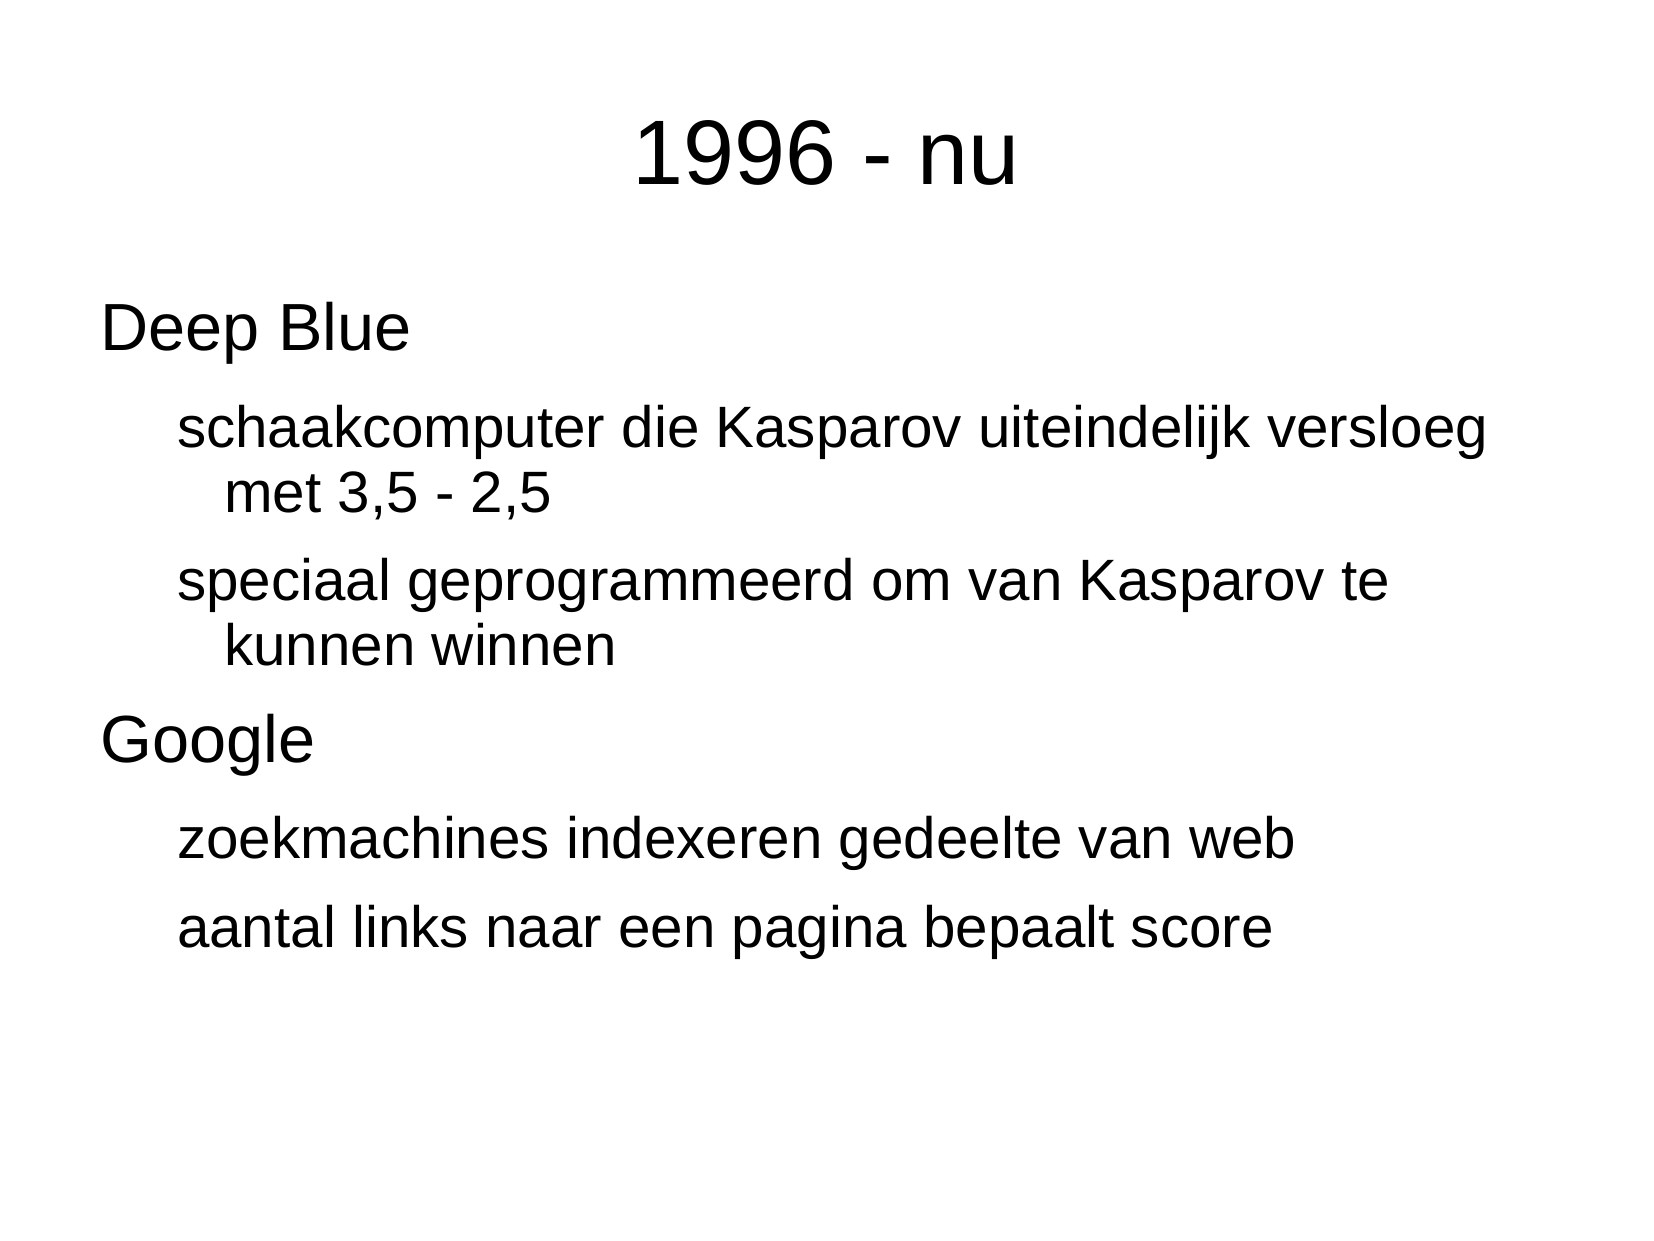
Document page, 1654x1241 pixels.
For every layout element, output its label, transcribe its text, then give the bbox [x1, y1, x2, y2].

list Deep Blue schaakcomputer die Kasparov uiteindelijk versloeg met 3,5 - 2,5 speciaal geprogrammeerd om van Kasparov te kunnen winnen Google zoekmachines indexeren gedeelte van web aantal links naar een pagina bepaalt score [82, 290, 1571, 1094]
title 1996 - nu [82, 49, 1571, 257]
